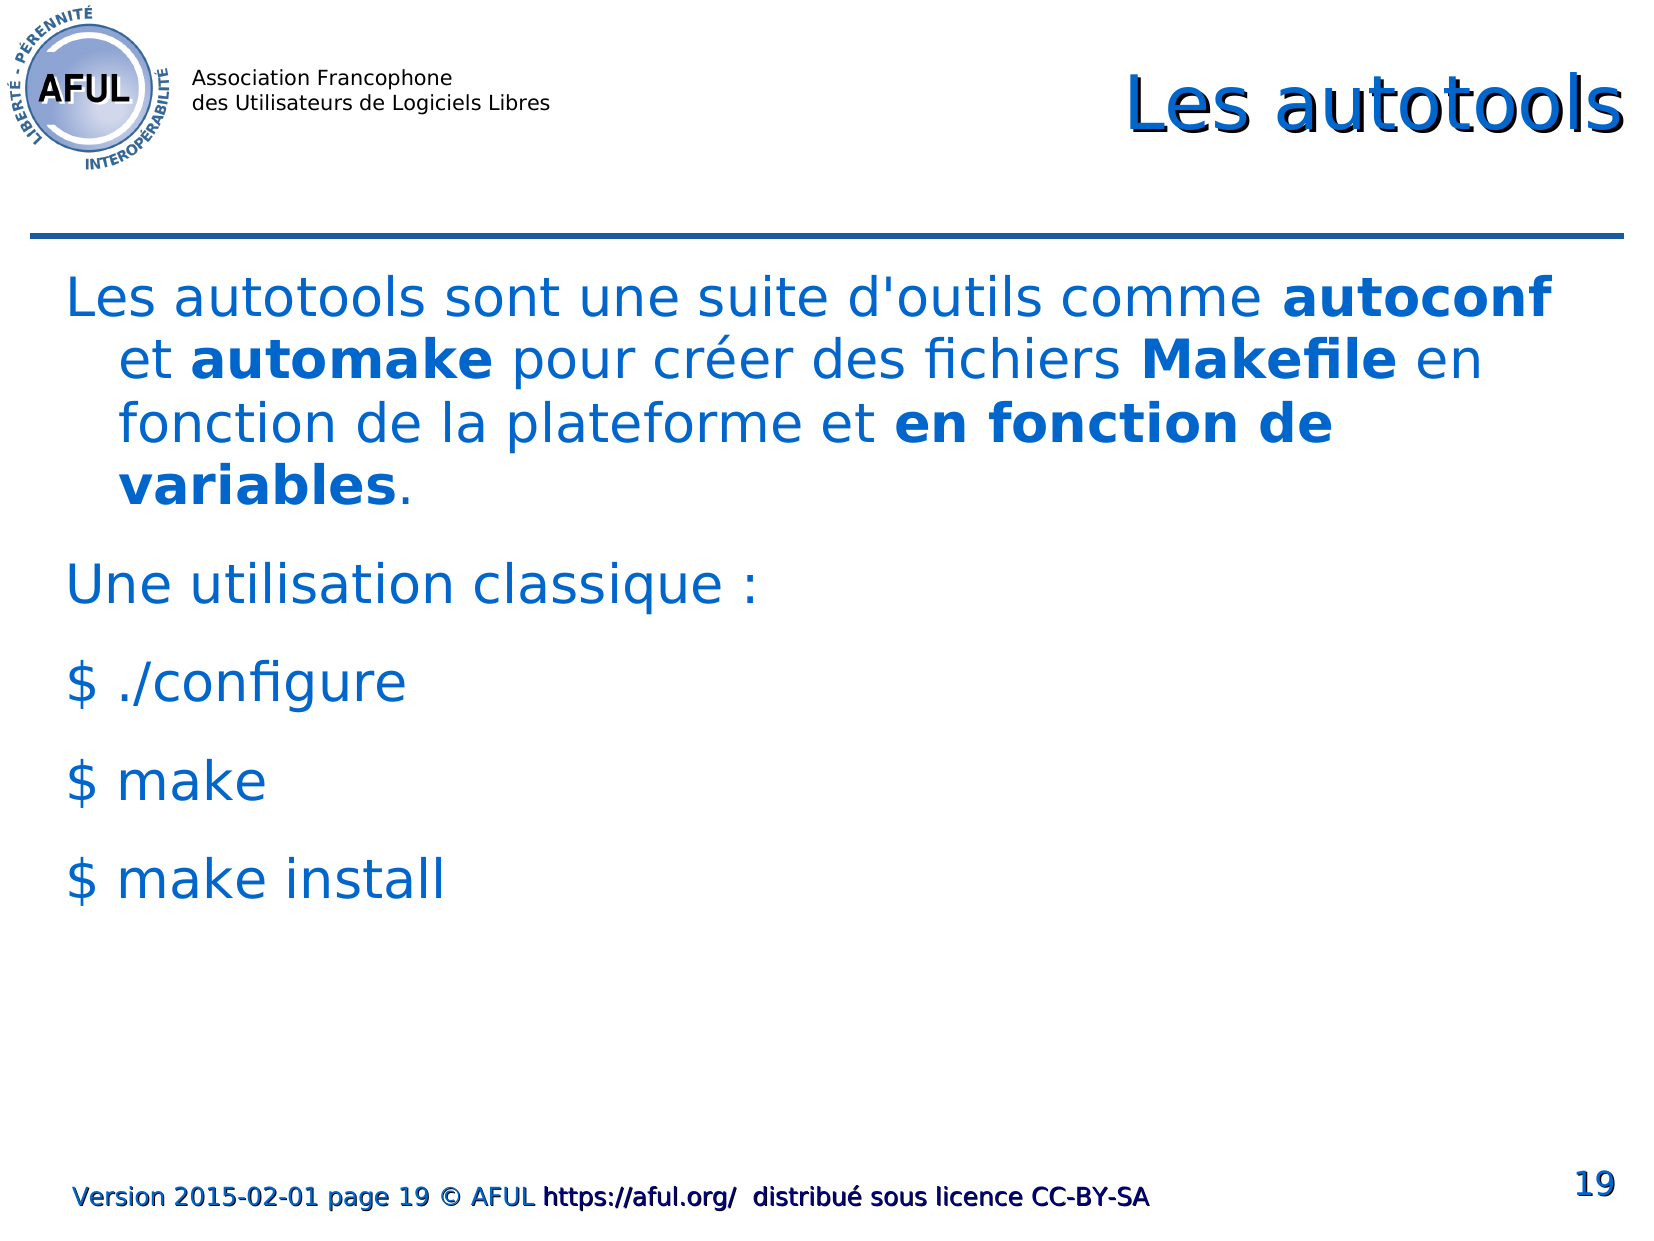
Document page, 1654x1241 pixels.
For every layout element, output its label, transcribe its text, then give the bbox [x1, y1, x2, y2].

picture [0, 0, 178, 178]
list Les autotools sont une suite d'outils comme autoconf et automake pour créer des fichiers Makefile en fonction de la plateforme et en fonction de variables. Une utilisation classique : $ ./configure $ make $ make install [47, 265, 1595, 1196]
title Les autotools [501, 0, 1625, 207]
